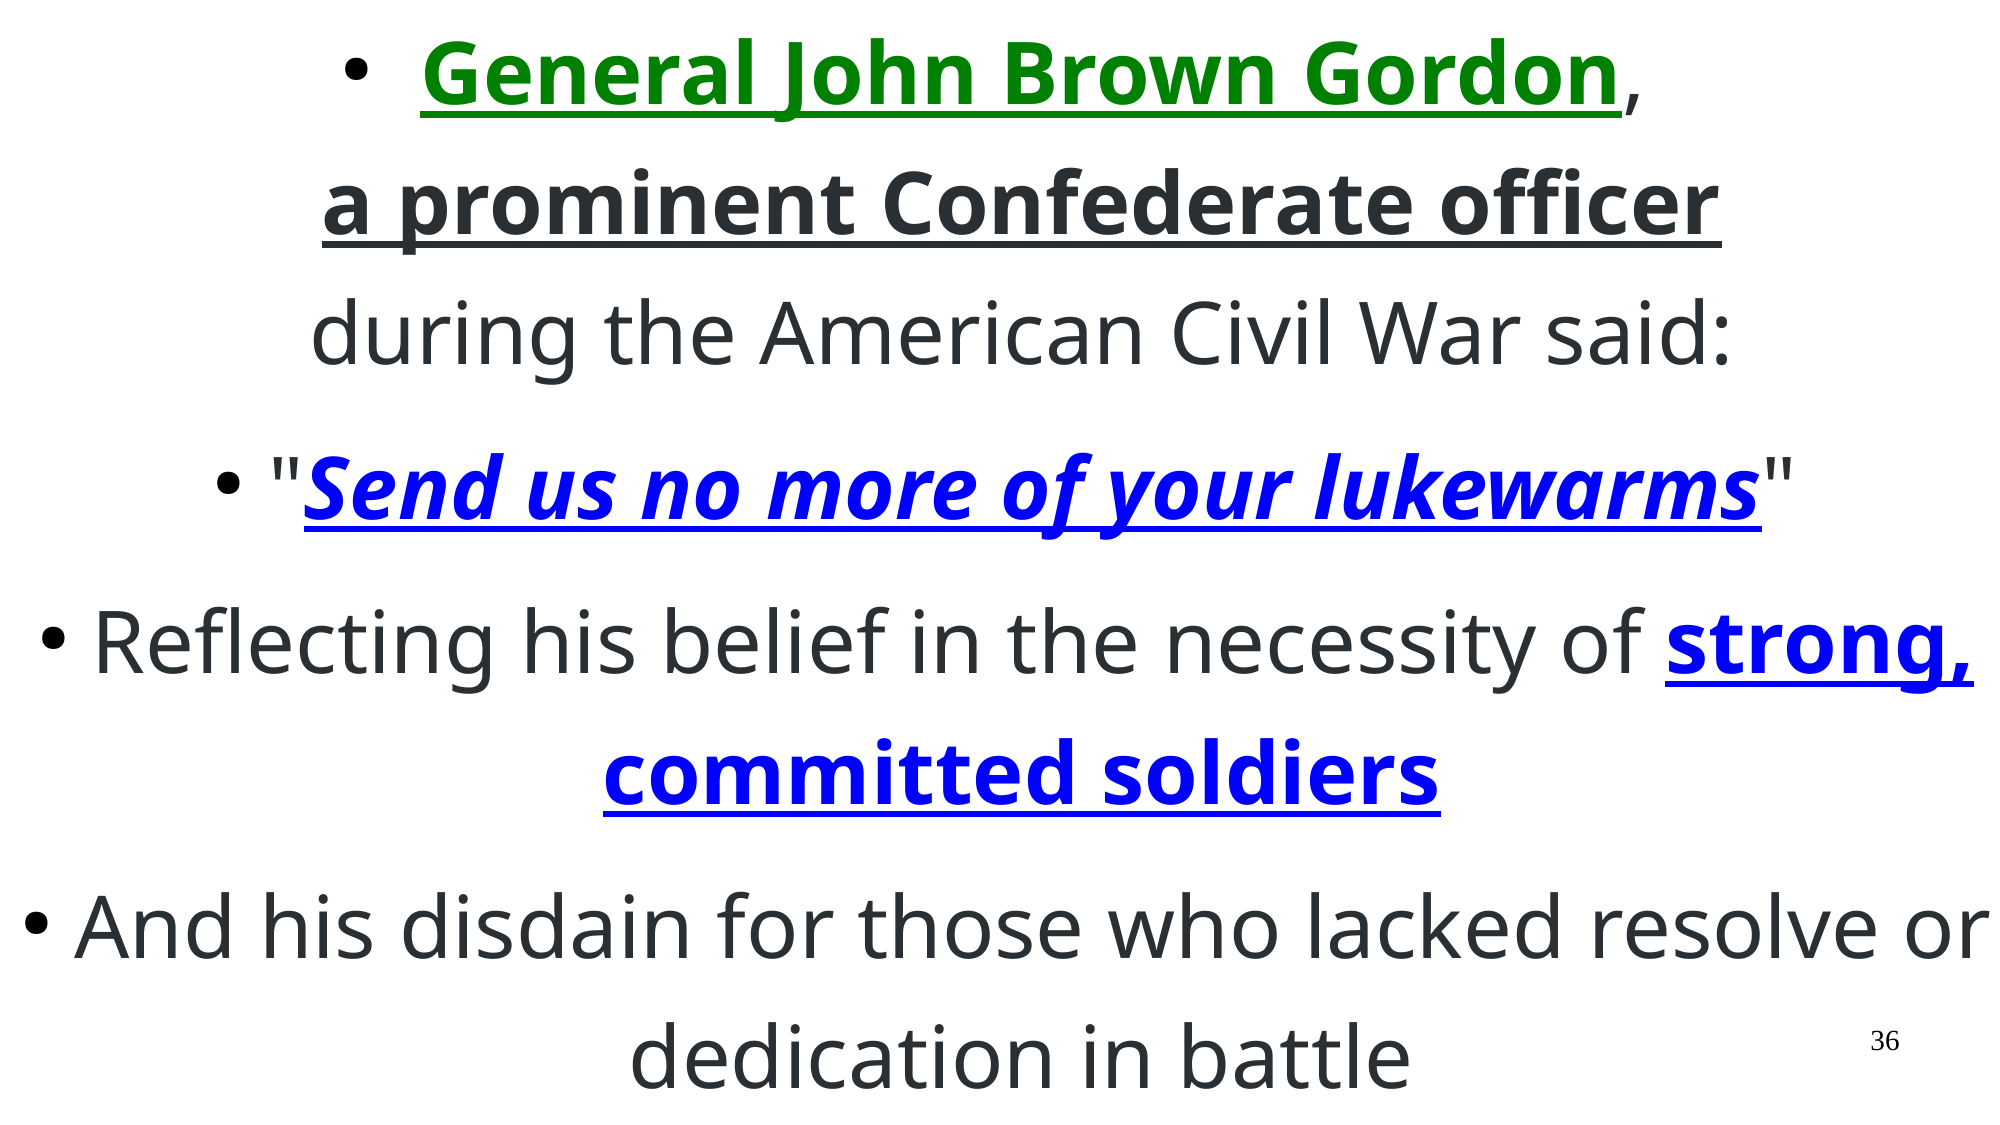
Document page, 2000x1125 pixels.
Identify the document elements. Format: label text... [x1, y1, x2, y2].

list General John Brown Gordon, a prominent Confederate officer during the American Civil War said: "Send us no more of your lukewarms" Reflecting his belief in the necessity of strong, committed soldiers And his disdain for those who lacked resolve or dedication in battle [0, 0, 1996, 1123]
